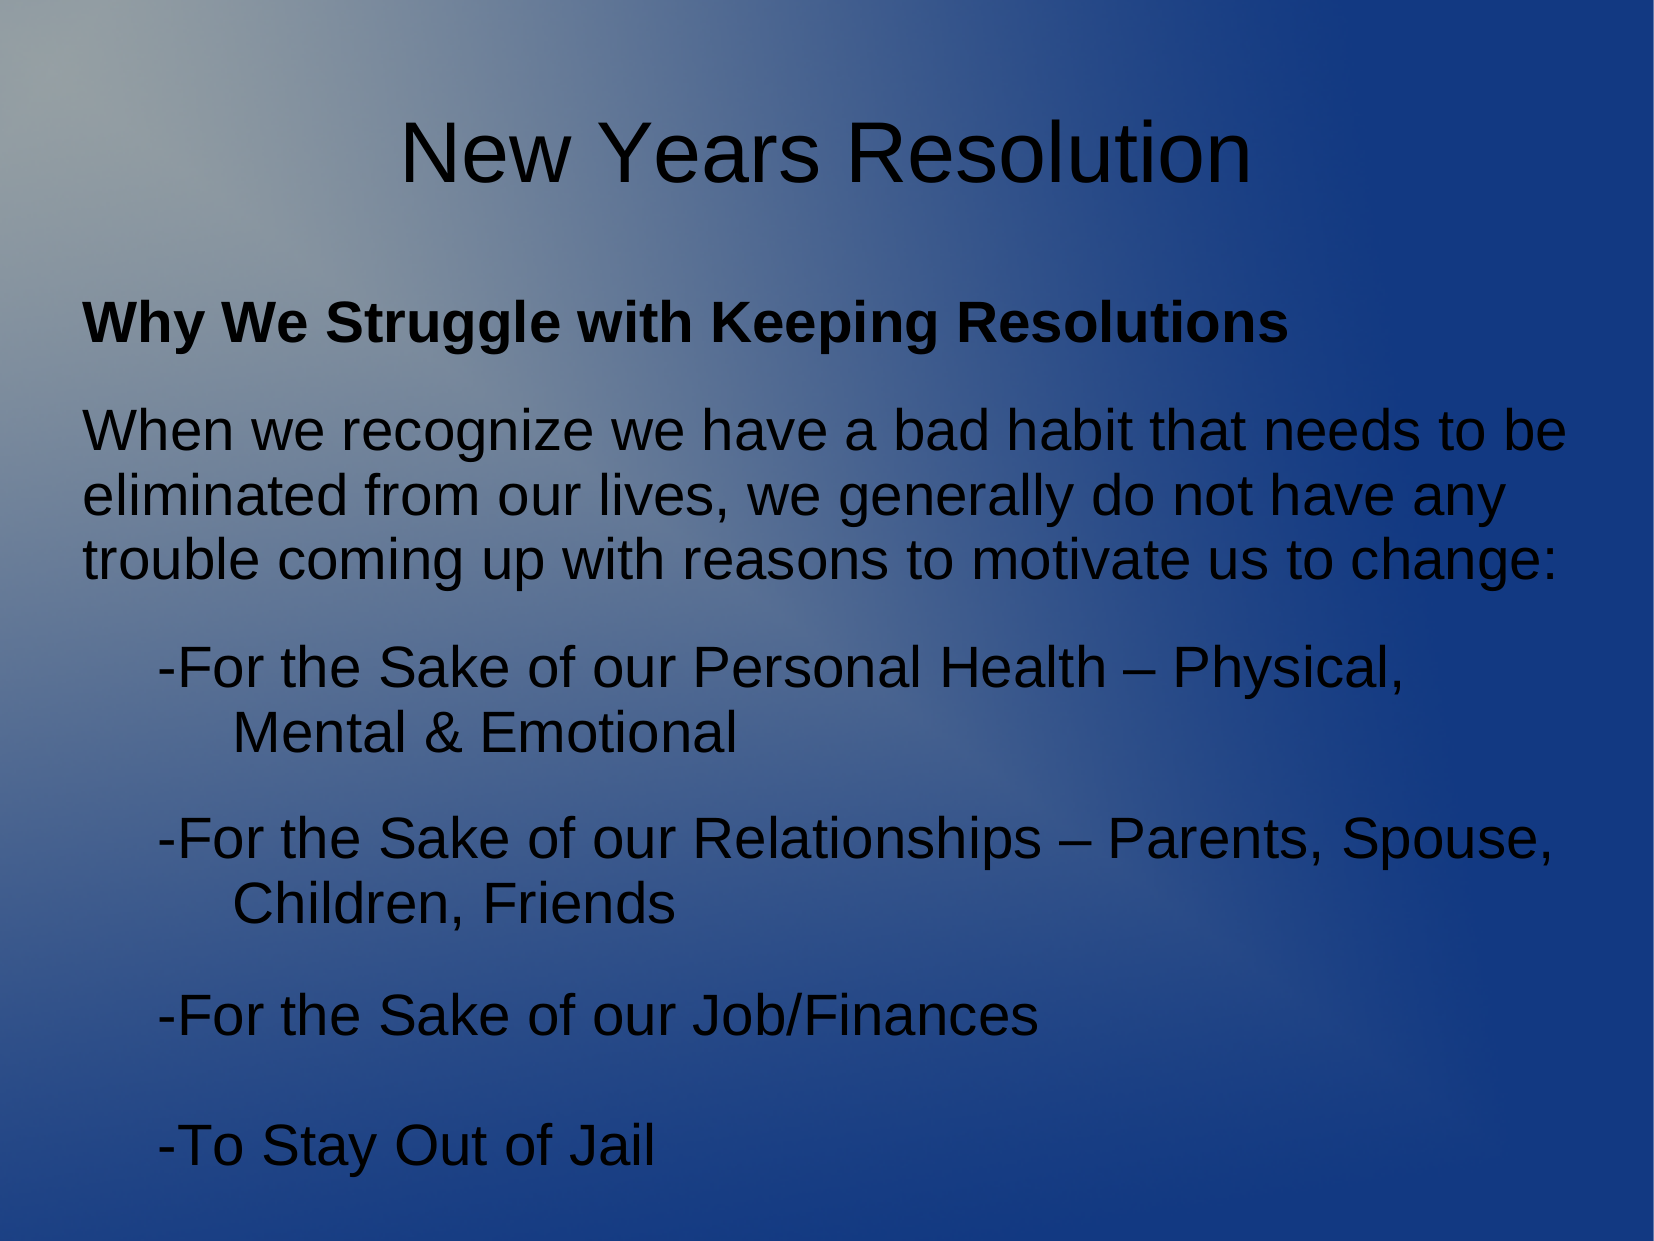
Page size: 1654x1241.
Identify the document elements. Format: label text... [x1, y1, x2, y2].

picture [0, 0, 1654, 1241]
title New Years Resolution [82, 49, 1571, 257]
subtitle Why We Struggle with Keeping Resolutions When we recognize we have a bad habit that needs to be eliminated from our lives, we generally do not have any trouble coming up with reasons to motivate us to change: -For the Sake of our Personal Health – Physical, Mental & Emotional -For the Sake of our Relationships – Parents, Spouse, Children, Friends -For the Sake of our Job/Finances -To Stay Out of Jail . [82, 290, 1571, 1241]
